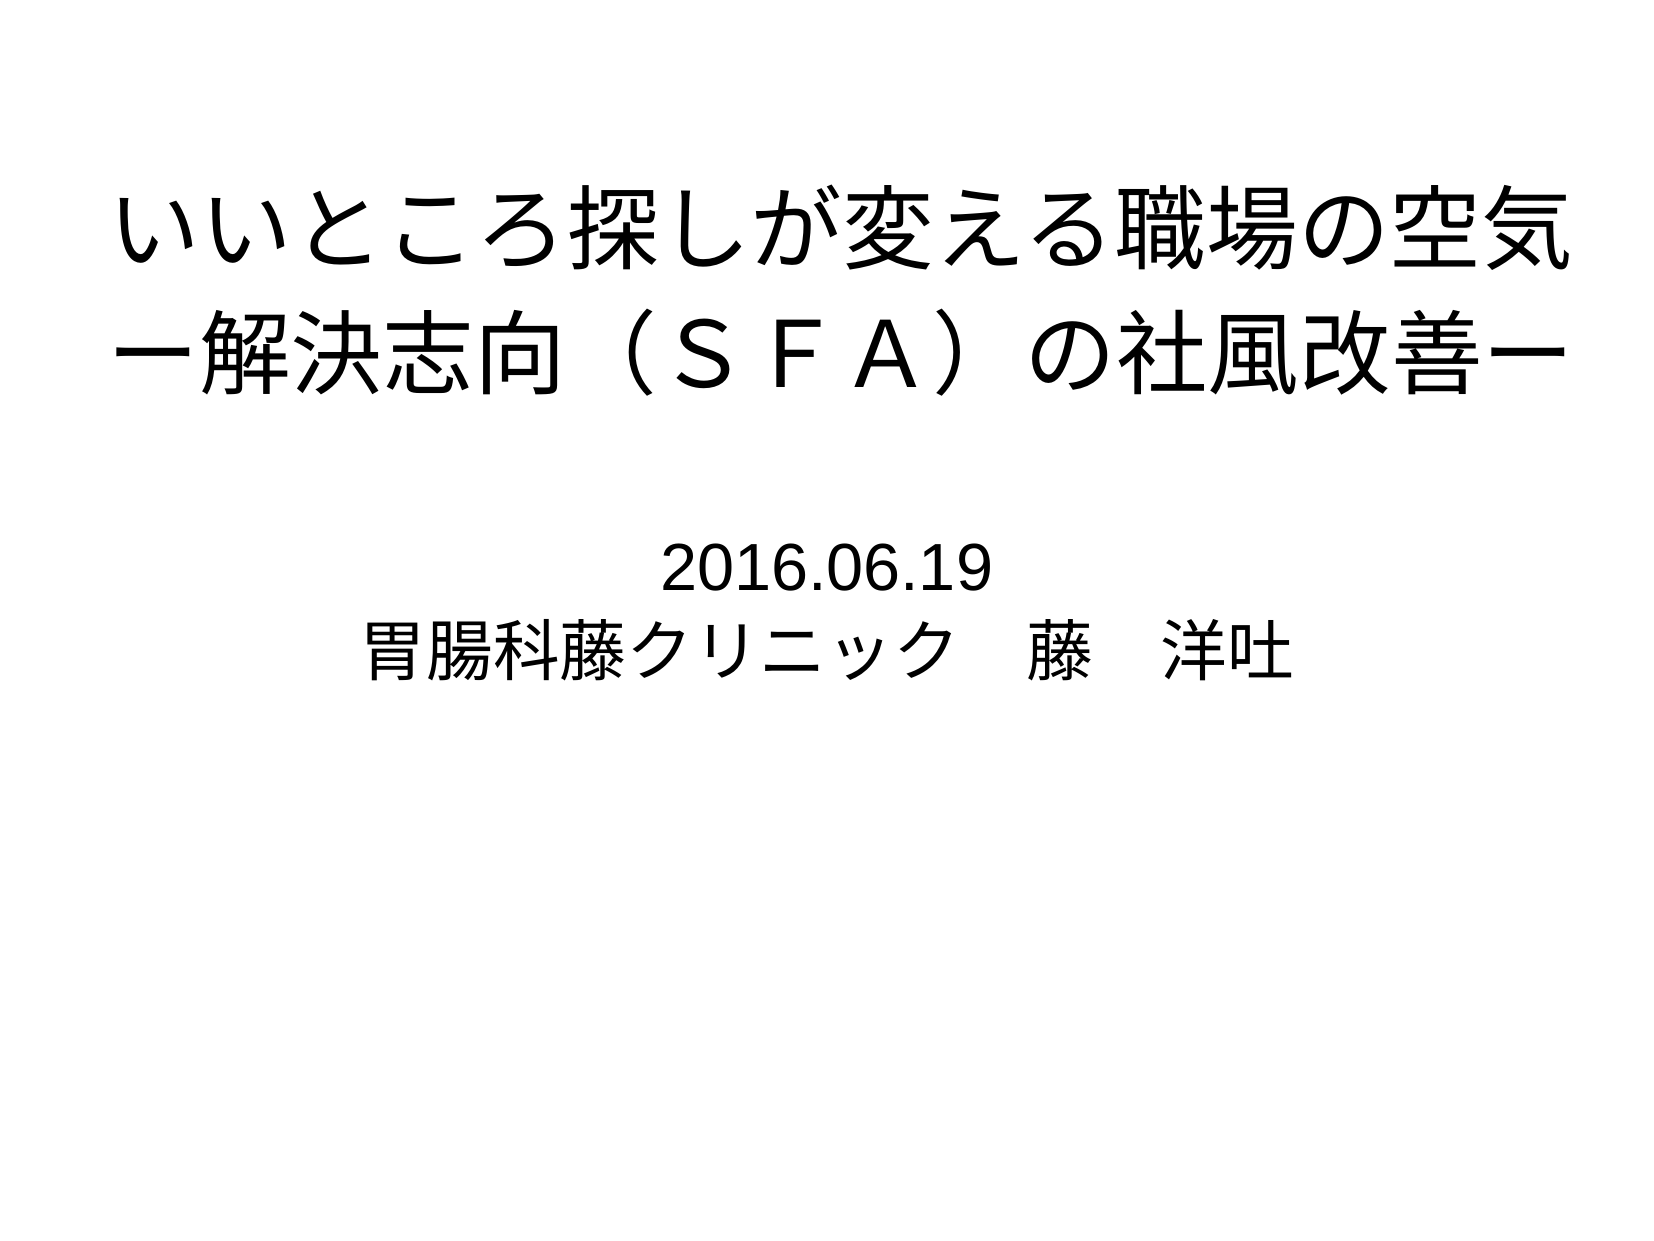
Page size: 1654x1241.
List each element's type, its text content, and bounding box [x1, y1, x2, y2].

title いいところ探しが変える職場の空気 ー解決志向（ＳＦＡ）の社風改善ー [59, 135, 1625, 443]
subtitle 2016.06.19 胃腸科藤クリニック 藤 洋吐 [82, 290, 1571, 1010]
